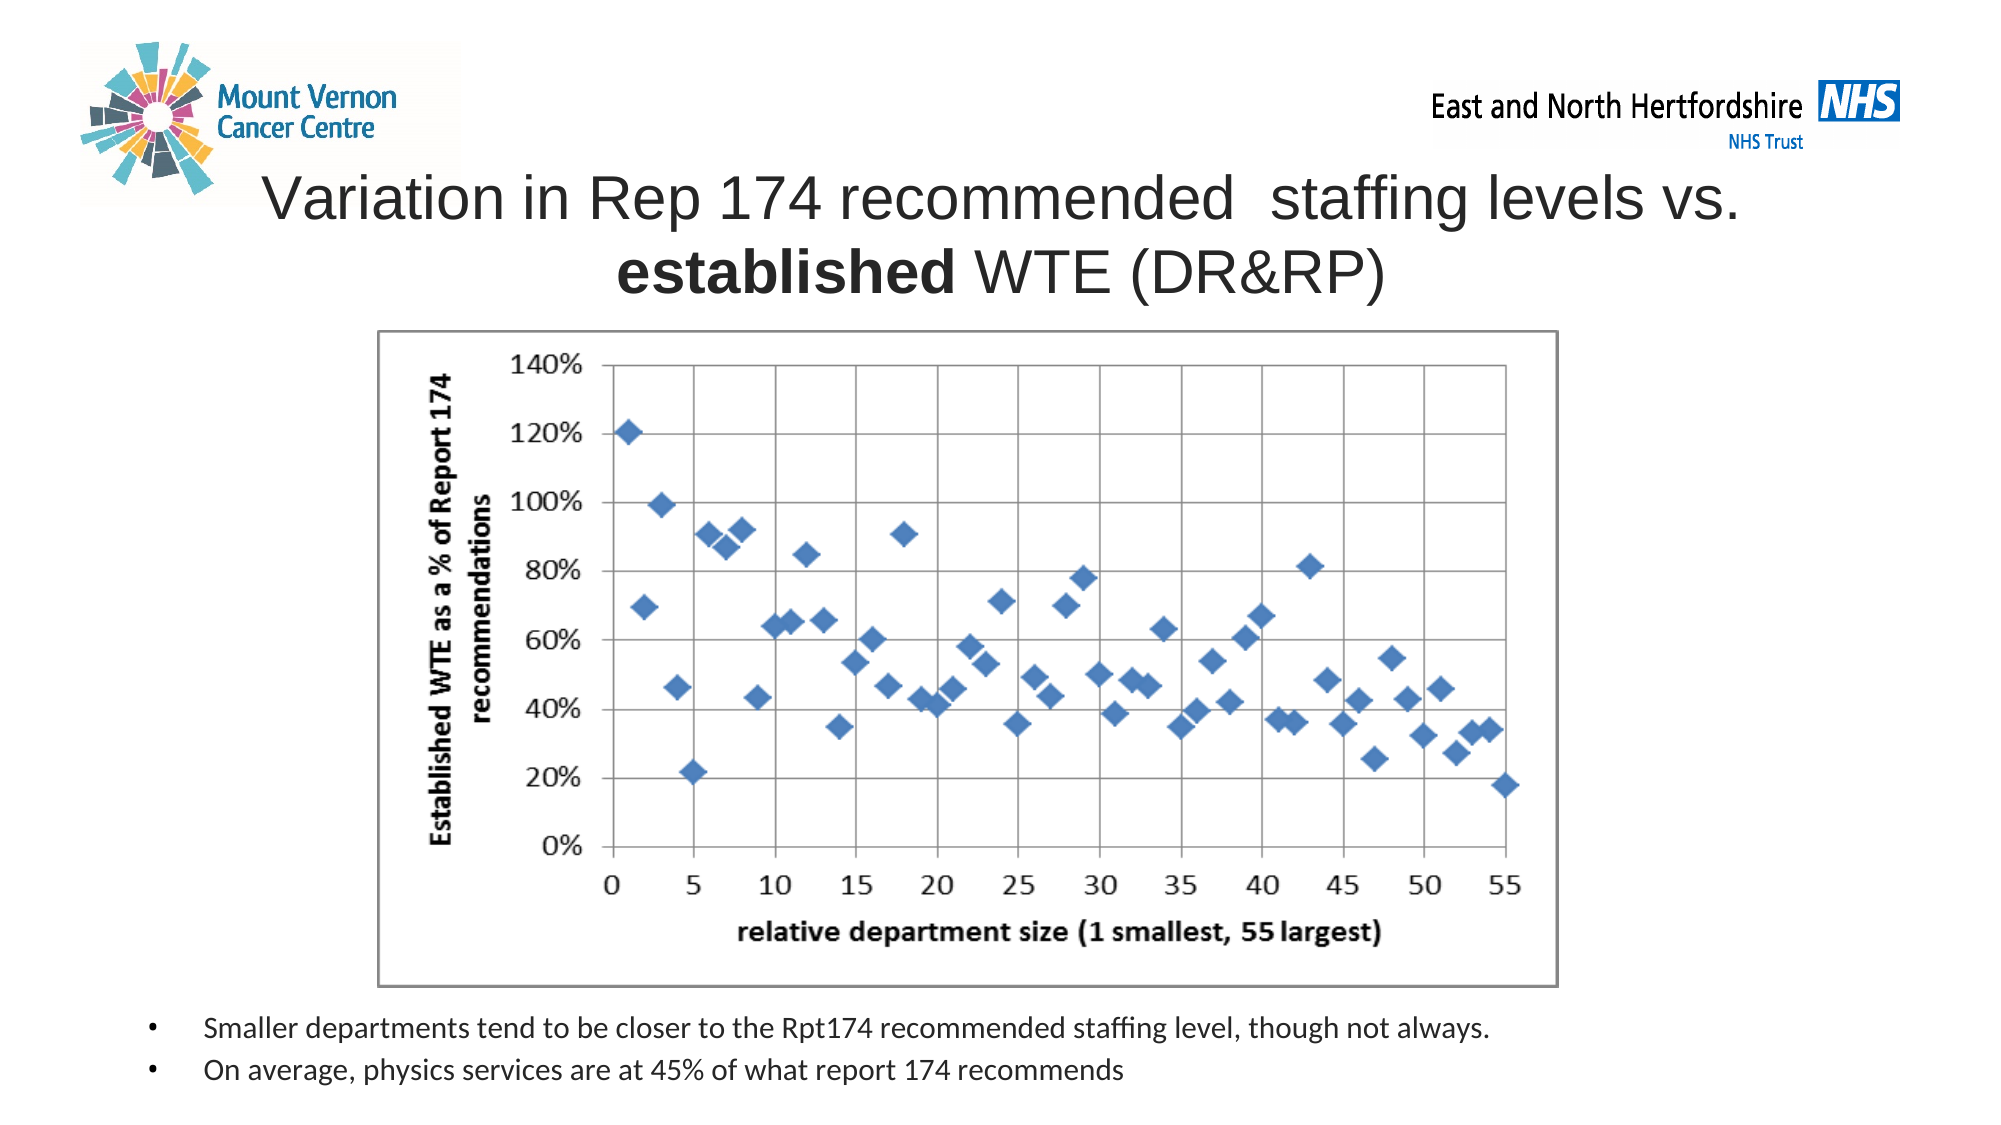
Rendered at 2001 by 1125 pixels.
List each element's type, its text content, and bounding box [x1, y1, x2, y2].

list Smaller departments tend to be closer to the Rpt174 recommended staffing level, though not always. On average, physics services are at 45% of what report 174 recommends [132, 1003, 1559, 1101]
picture [377, 330, 1559, 988]
title Variation in Rep 174 recommended staffing levels vs. established WTE (DR&RP) [102, 148, 1903, 315]
